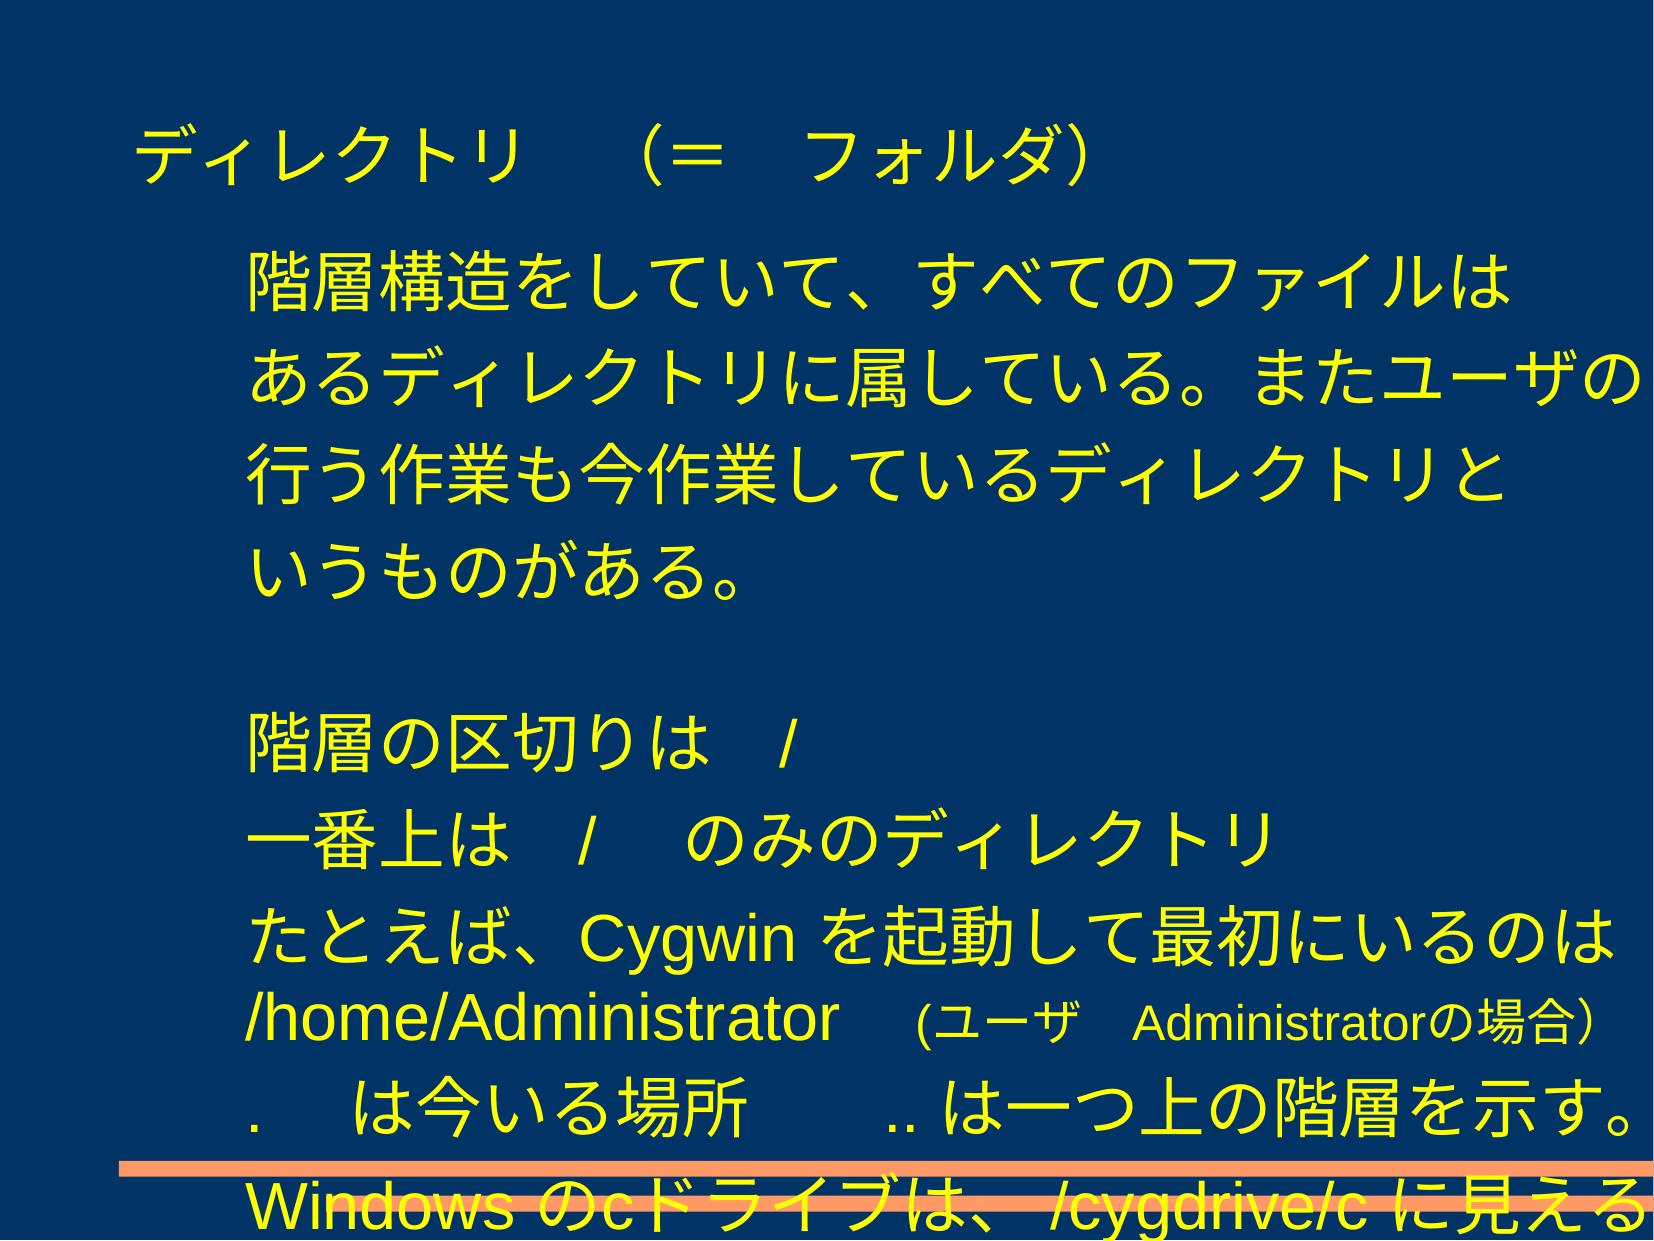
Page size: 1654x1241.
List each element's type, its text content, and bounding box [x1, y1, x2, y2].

text_box ディレクトリ （＝ フォルダ） [116, 95, 916, 178]
text_box 階層構造をしていて、すべてのファイルは あるディレクトリに属している。またユーザの 行う作業も今作業しているディレクトリと いうものがある。 階層の区切りは / 一番上は / のみのディレクトリ たとえば、Cygwin を起動して最初にいるのは /home/Administrator (ユーザ Administratorの場合） . は今いる場所 .. は一つ上の階層を示す。 Windows のcドライブは、 /cygdrive/c に見える ようになっている。 [230, 221, 1596, 1093]
